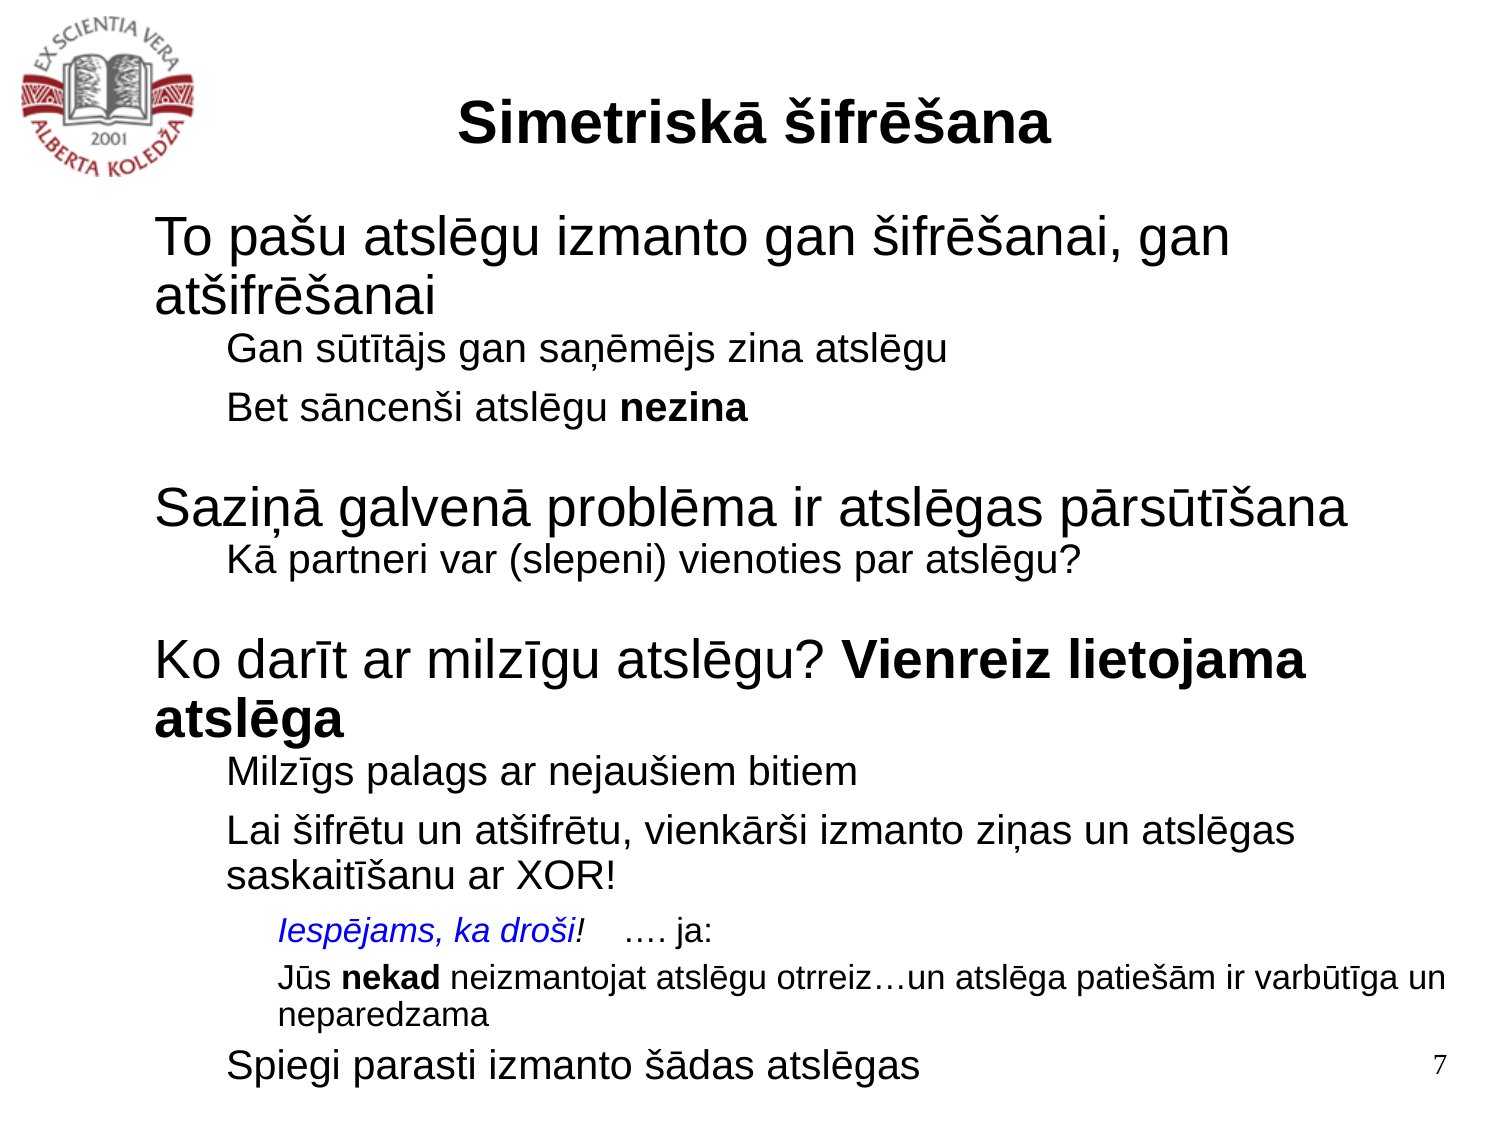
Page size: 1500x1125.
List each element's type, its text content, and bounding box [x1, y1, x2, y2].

picture [21, 16, 194, 177]
list To pašu atslēgu izmanto gan šifrēšanai, gan atšifrēšanai Gan sūtītājs gan saņēmējs zina atslēgu Bet sāncenši atslēgu nezina Saziņā galvenā problēma ir atslēgas pārsūtīšana Kā partneri var (slepeni) vienoties par atslēgu? Ko darīt ar milzīgu atslēgu? Vienreiz lietojama atslēga Milzīgs palags ar nejaušiem bitiem Lai šifrētu un atšifrētu, vienkārši izmanto ziņas un atslēgas saskaitīšanu ar XOR! Iespējams, ka droši! …. ja: Jūs nekad neizmantojat atslēgu otrreiz…un atslēga patiešām ir varbūtīga un neparedzama Spiegi parasti izmanto šādas atslēgas [74, 200, 1463, 1101]
title Simetriskā šifrēšana [49, 62, 1438, 175]
